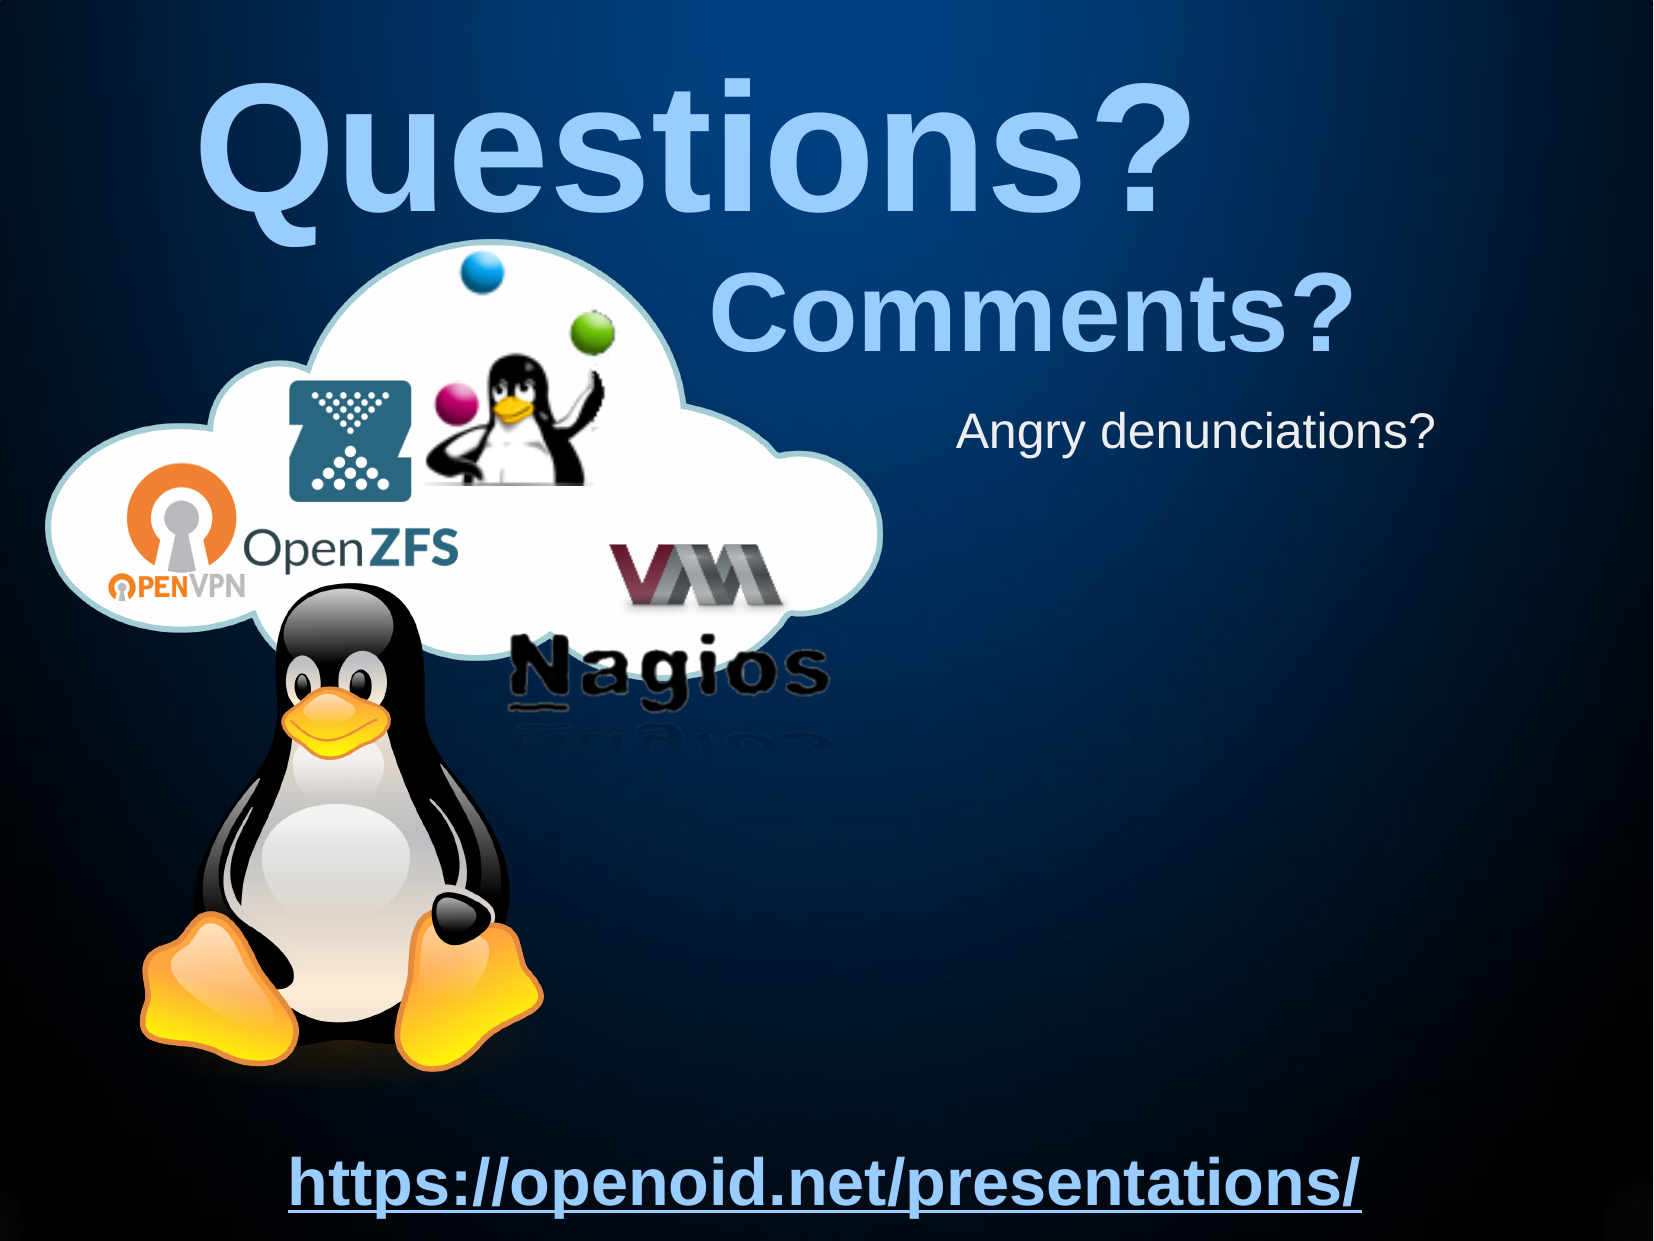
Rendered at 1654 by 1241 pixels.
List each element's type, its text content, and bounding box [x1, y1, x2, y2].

title Questions? Comments? Angry denunciations? [0, 45, 1651, 548]
title https://openoid.net/presentations/ [0, 1125, 1651, 1241]
picture [0, 0, 1654, 1241]
